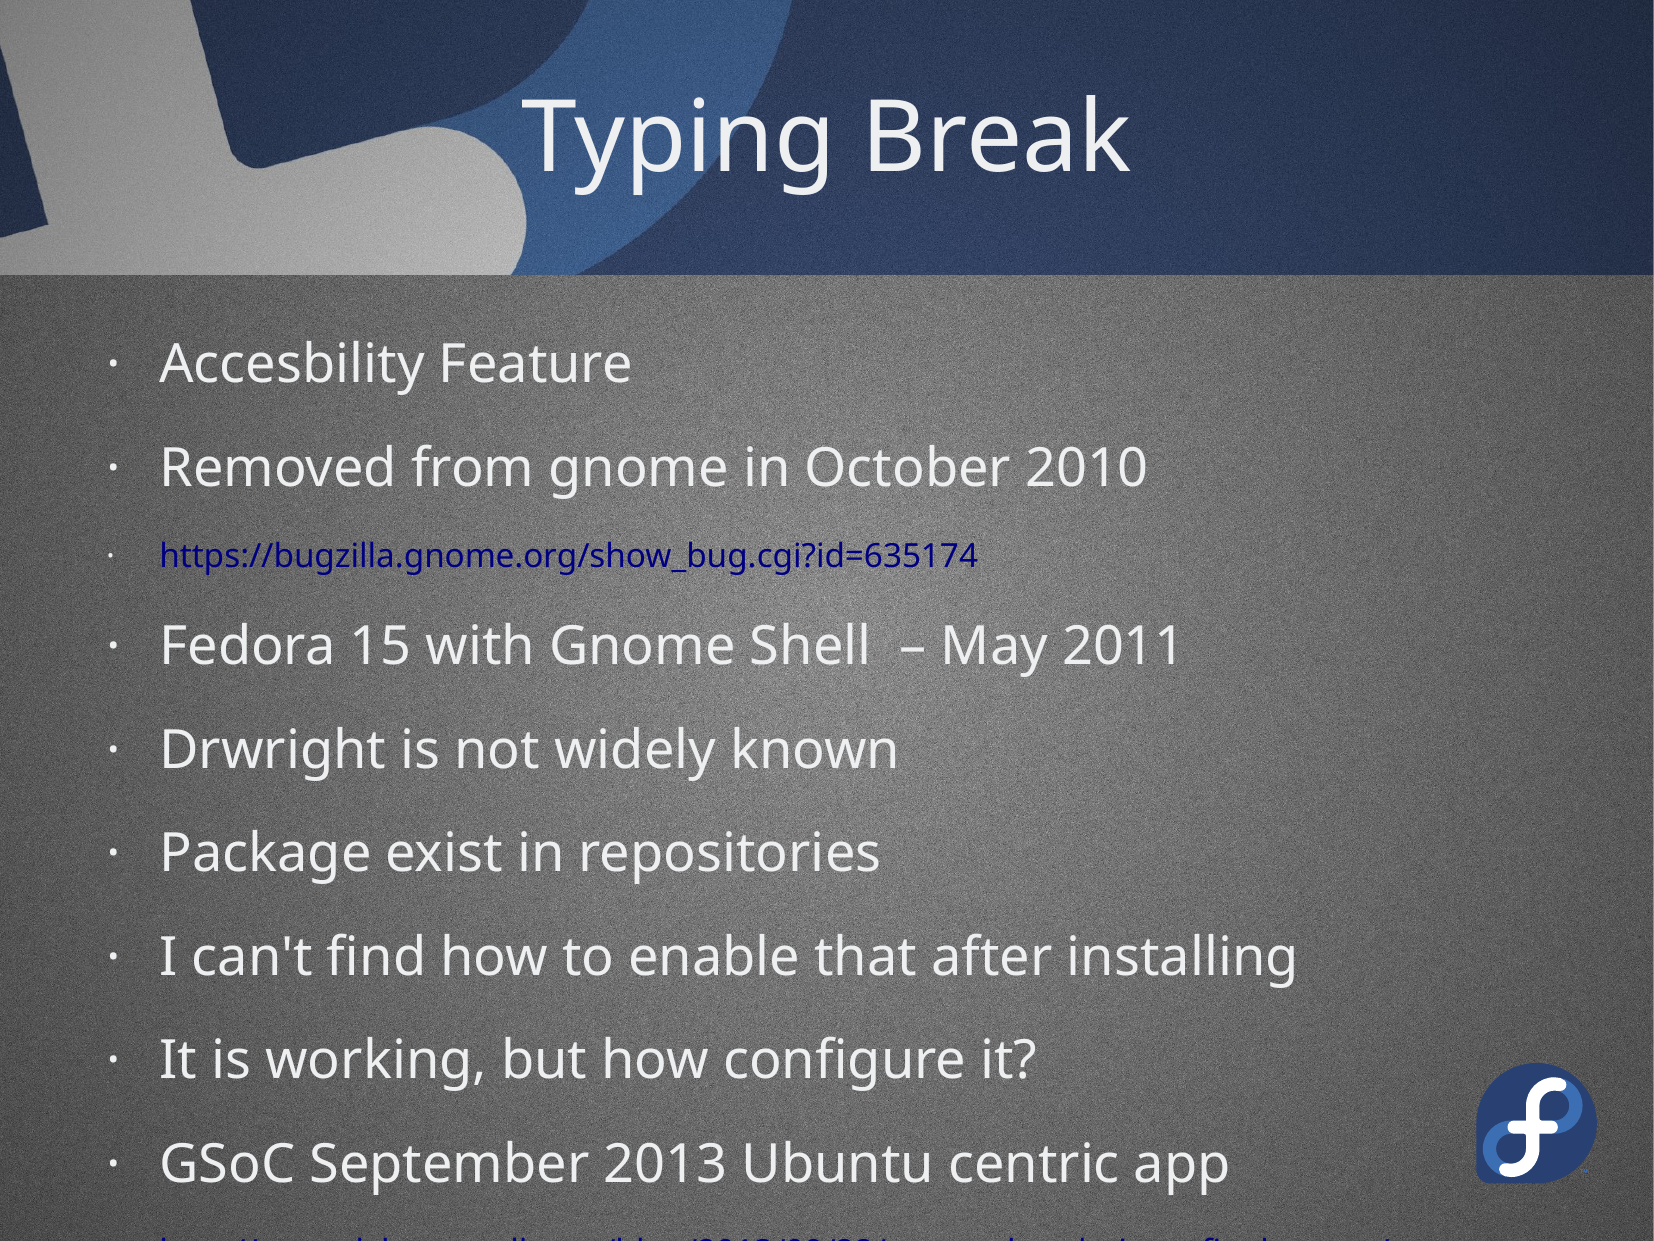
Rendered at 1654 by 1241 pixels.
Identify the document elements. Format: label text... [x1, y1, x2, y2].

title Typing Break [88, 29, 1565, 237]
list Accesbility Feature Removed from gnome in October 2010 https://bugzilla.gnome.org/show_bug.cgi?id=635174 Fedora 15 with Gnome Shell – May 2011 Drwright is not widely known Package exist in repositories I can't find how to enable that after installing It is working, but how configure it? GSoC September 2013 Ubuntu centric app http://www.dylanmccall.com/blog/2013/09/22/gnome-break-timer-final-report/ [88, 324, 1565, 1172]
picture [0, 0, 1654, 1241]
